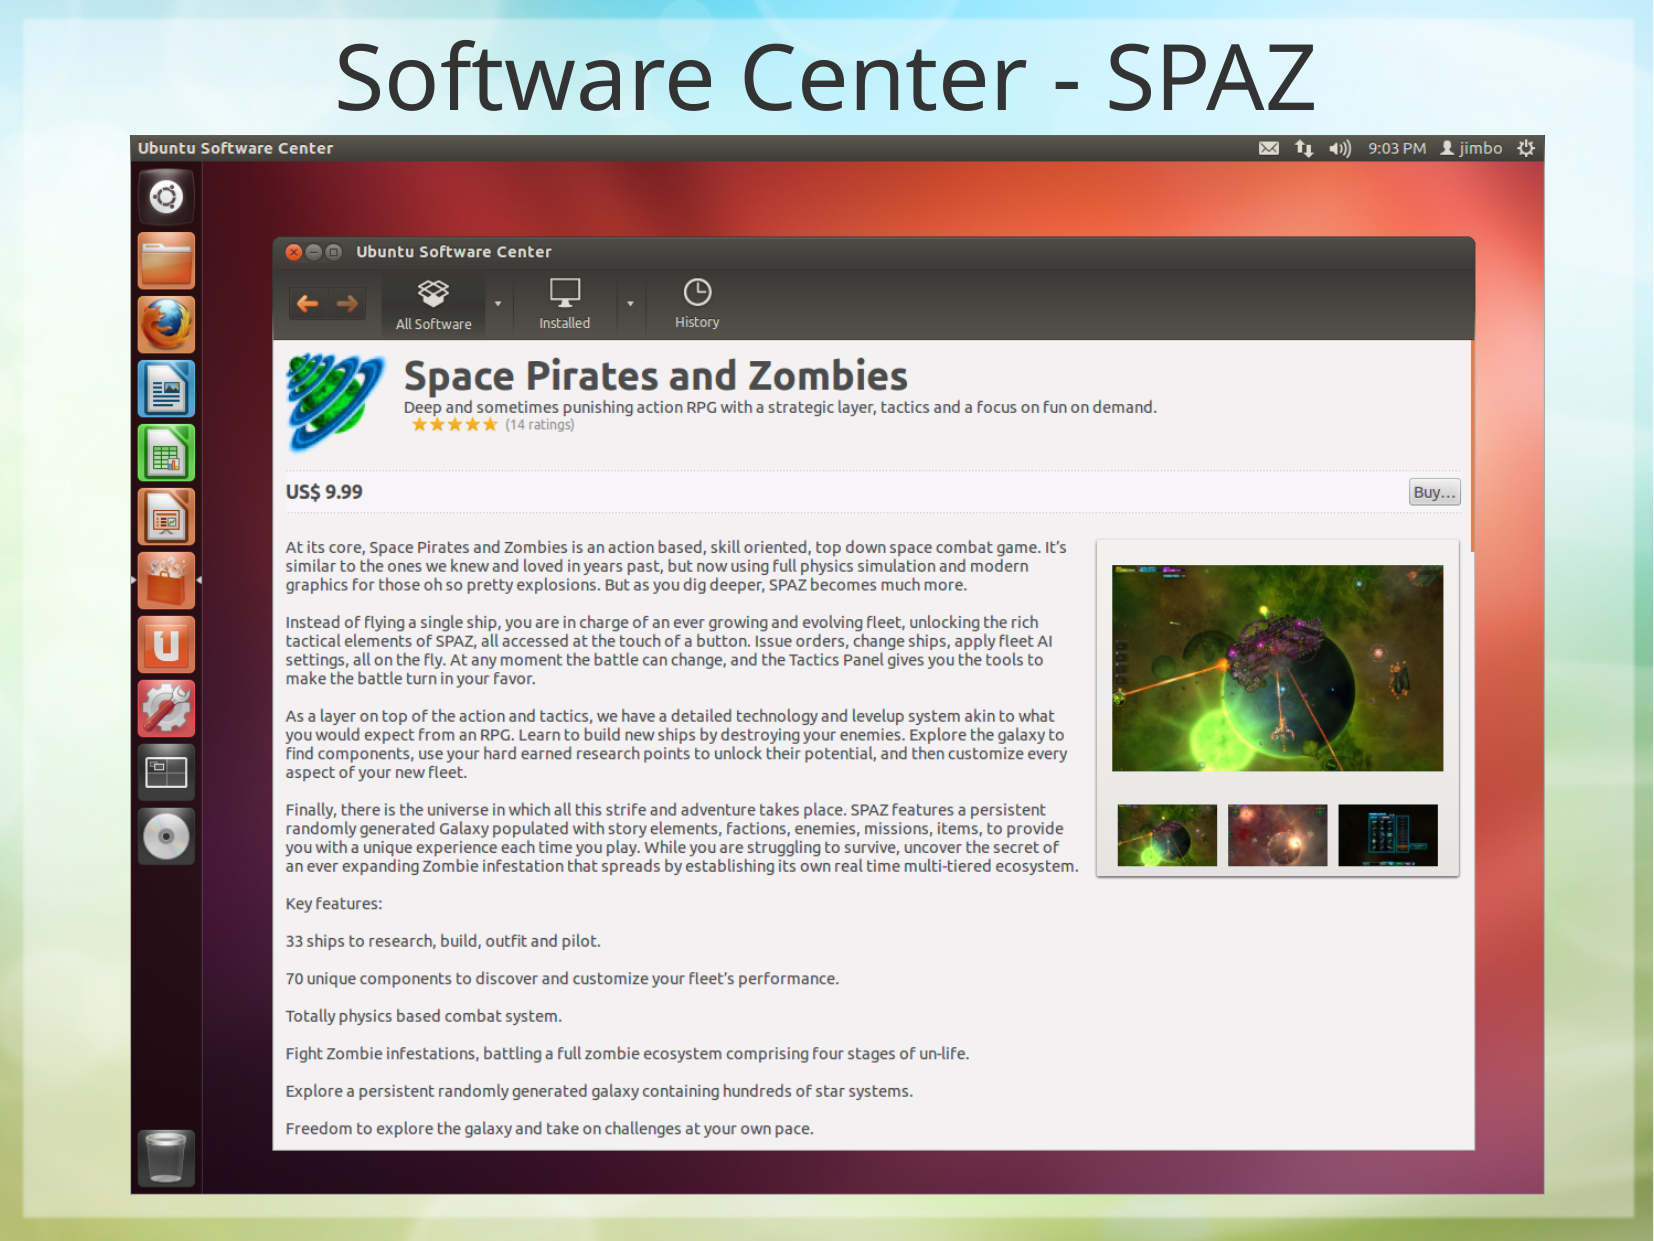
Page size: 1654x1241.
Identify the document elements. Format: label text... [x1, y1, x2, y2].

title Software Center - SPAZ [82, 0, 1571, 151]
picture [0, 0, 1654, 1241]
